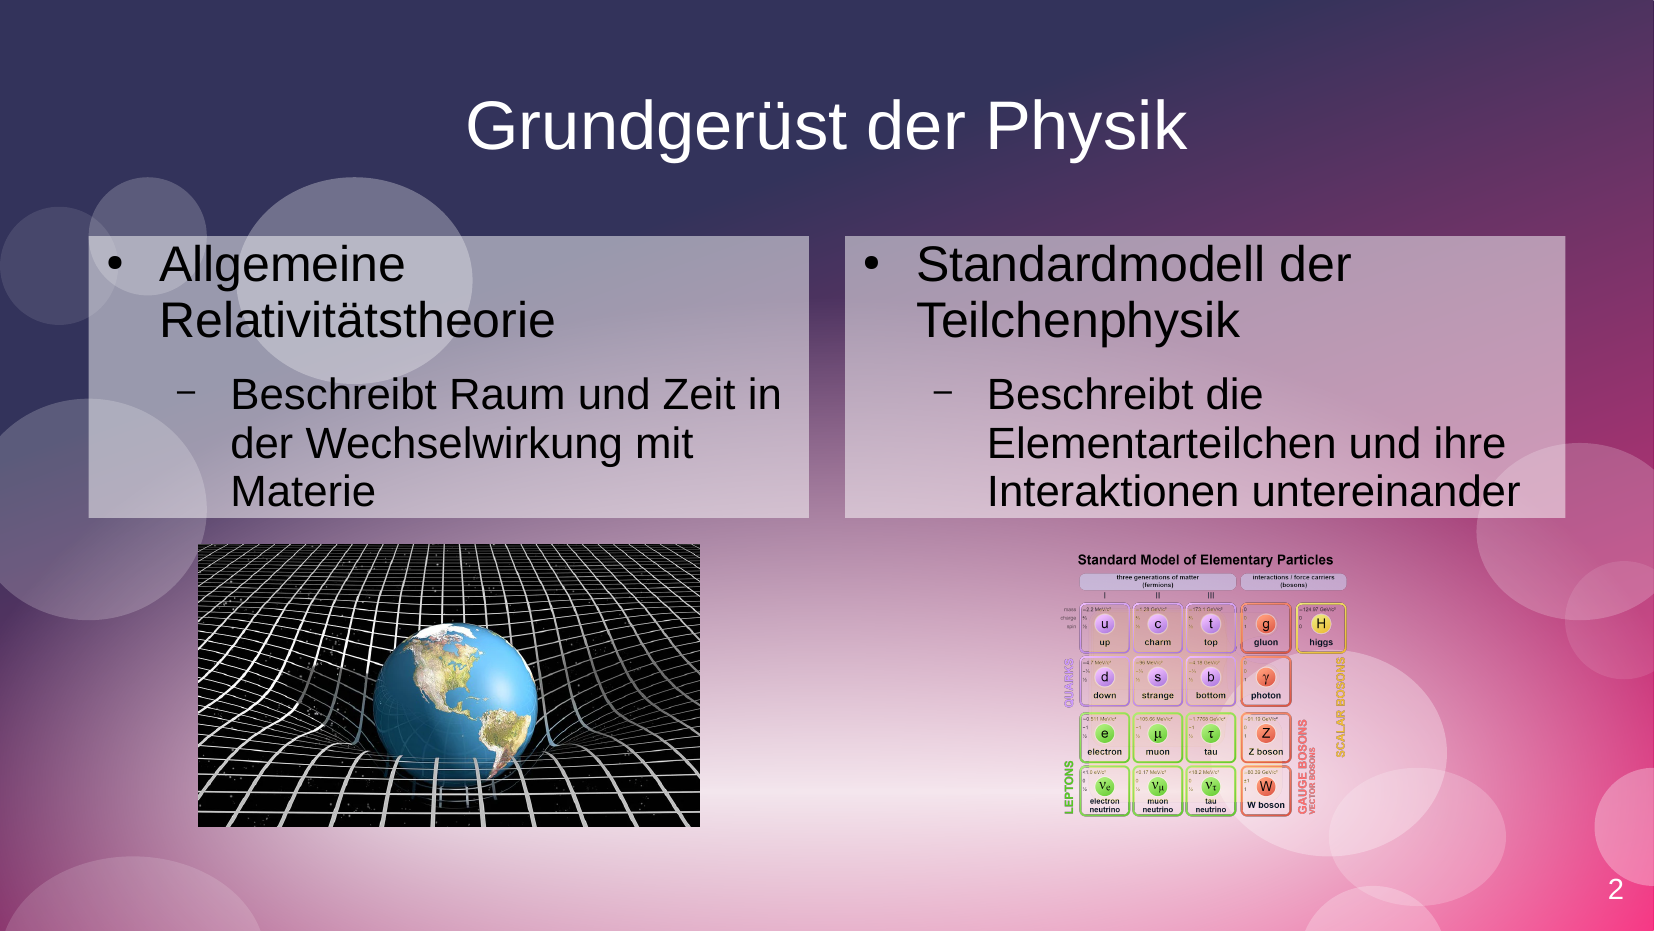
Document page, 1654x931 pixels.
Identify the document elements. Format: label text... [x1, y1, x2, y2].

list Allgemeine Relativitätstheorie Beschreibt Raum und Zeit in der Wechselwirkung mit Materie [88, 236, 809, 518]
picture [198, 544, 700, 827]
picture [1058, 544, 1353, 827]
title Grundgerüst der Physik [88, 44, 1565, 207]
list Standardmodell der Teilchenphysik Beschreibt die Elementarteilchen und ihre Interaktionen untereinander [845, 236, 1566, 518]
